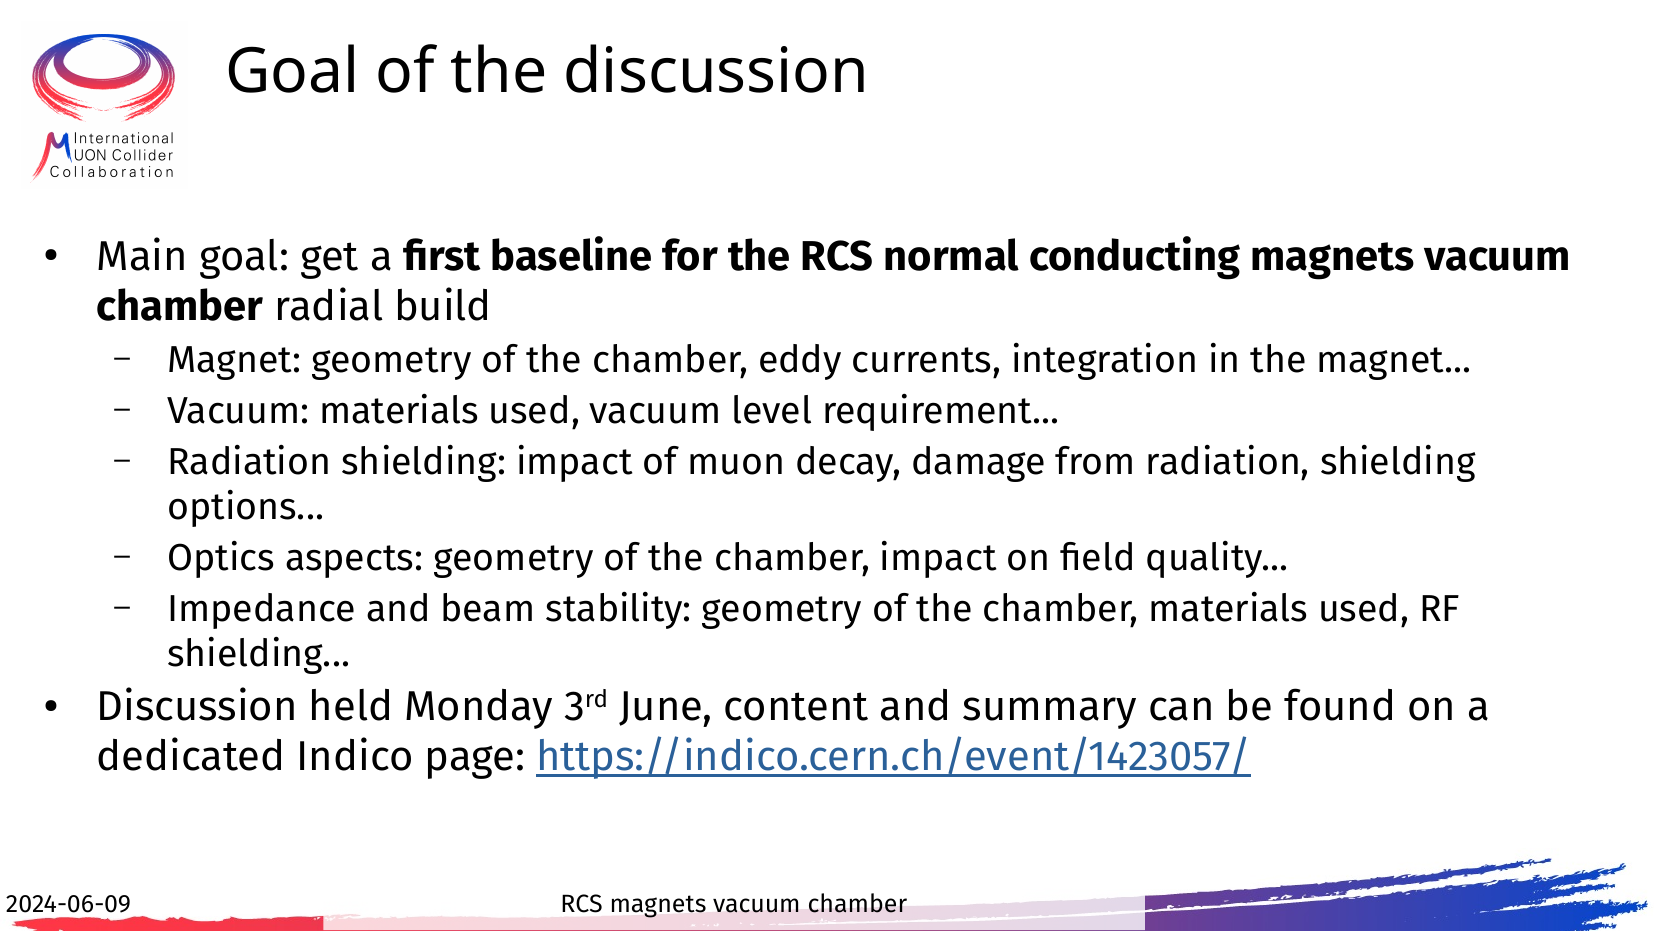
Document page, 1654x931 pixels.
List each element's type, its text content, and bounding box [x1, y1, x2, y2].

picture [70, 903, 76, 910]
list Main goal: get a first baseline for the RCS normal conducting magnets vacuum chamber radial build Magnet: geometry of the chamber, eddy currents, integration in the magnet... Vacuum: materials used, vacuum level requirement... Radiation shielding: impact of muon decay, damage from radiation, shielding options... Optics aspects: geometry of the chamber, impact on field quality... Impedance and beam stability: geometry of the chamber, materials used, RF shielding... Discussion held Monday 3rd June, content and summary can be found on a dedicated Indico page: https://indico.cern.ch/event/1423057/ [25, 231, 1619, 903]
picture [108, 903, 114, 910]
picture [0, 848, 323, 931]
picture [22, 897, 28, 910]
title Goal of the discussion [225, 25, 1571, 188]
picture [21, 21, 188, 189]
picture [1145, 848, 1654, 931]
picture [84, 903, 90, 910]
